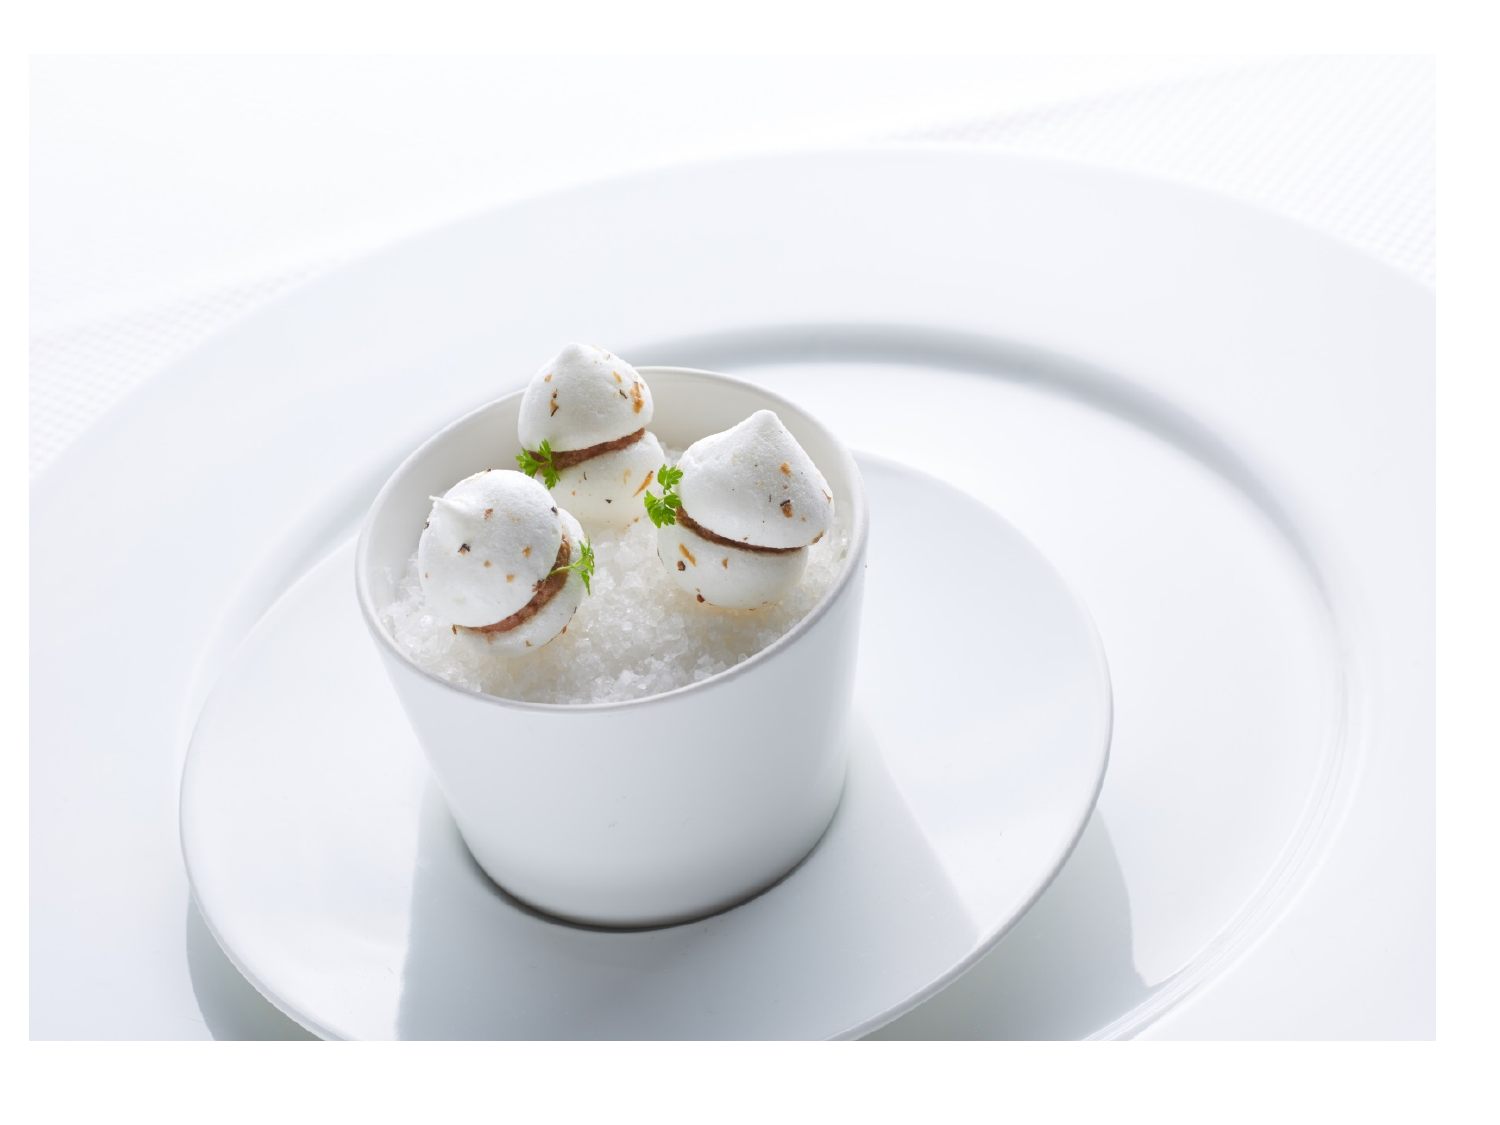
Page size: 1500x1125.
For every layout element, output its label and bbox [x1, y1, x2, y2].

picture [29, 54, 1436, 1041]
